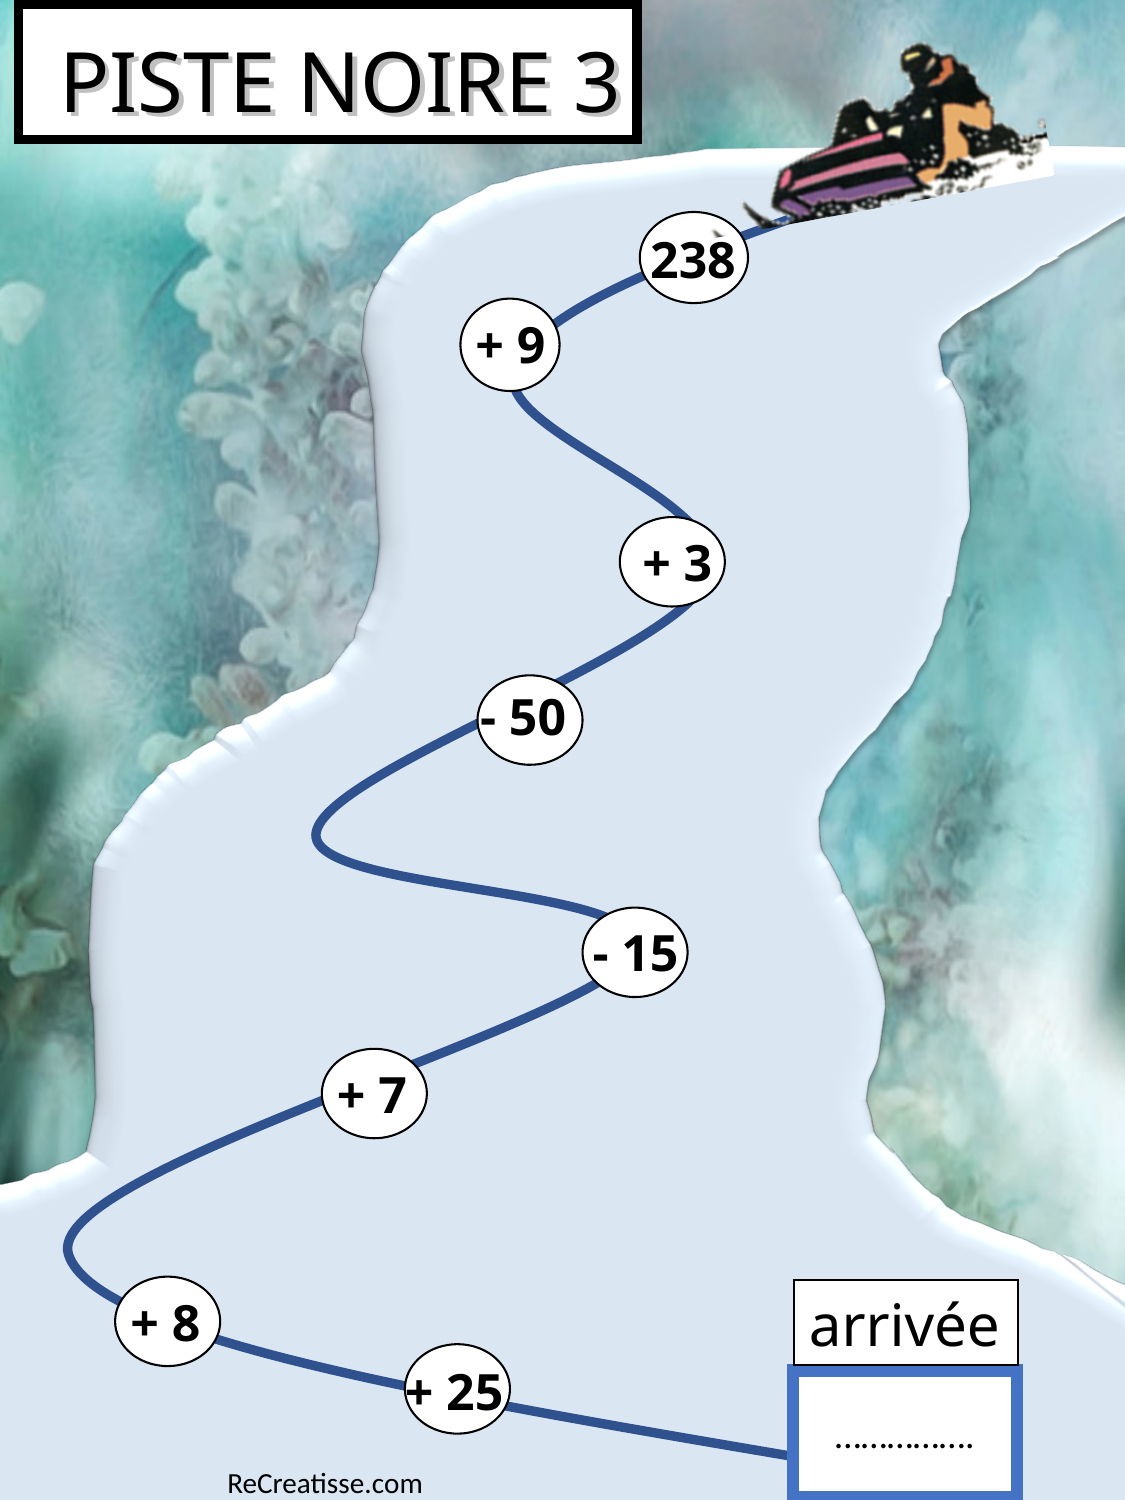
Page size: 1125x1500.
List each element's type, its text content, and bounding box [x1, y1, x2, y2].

text_box - 15 [577, 914, 725, 990]
text_box [664, 296, 723, 304]
text_box [643, 599, 702, 607]
text_box [661, 212, 692, 221]
text_box [608, 907, 663, 914]
text_box [426, 1344, 489, 1353]
text_box [494, 753, 566, 765]
text_box + 8 [115, 1283, 263, 1359]
text_box arrivée [794, 1280, 1018, 1365]
text_box + 3 [627, 524, 775, 599]
text_box + 25 [390, 1353, 537, 1428]
text_box 238 [635, 221, 767, 296]
text_box + 9 [460, 306, 608, 381]
text_box [345, 1048, 403, 1056]
text_box [431, 1428, 483, 1434]
text_box [479, 381, 541, 392]
text_box ……………. [793, 1370, 1017, 1497]
text_box [345, 1131, 403, 1139]
text_box [483, 298, 537, 306]
text_box [140, 1276, 195, 1283]
picture [0, 0, 1125, 1500]
text_box [139, 1359, 196, 1367]
text_box PISTE NOIRE 3 [18, 5, 637, 140]
text_box - 50 [465, 677, 613, 753]
text_box + 7 [322, 1056, 469, 1131]
text_box ReCreatisse.com [213, 1456, 438, 1500]
text_box [644, 517, 701, 524]
text_box [606, 990, 664, 998]
text_box [619, 539, 627, 585]
